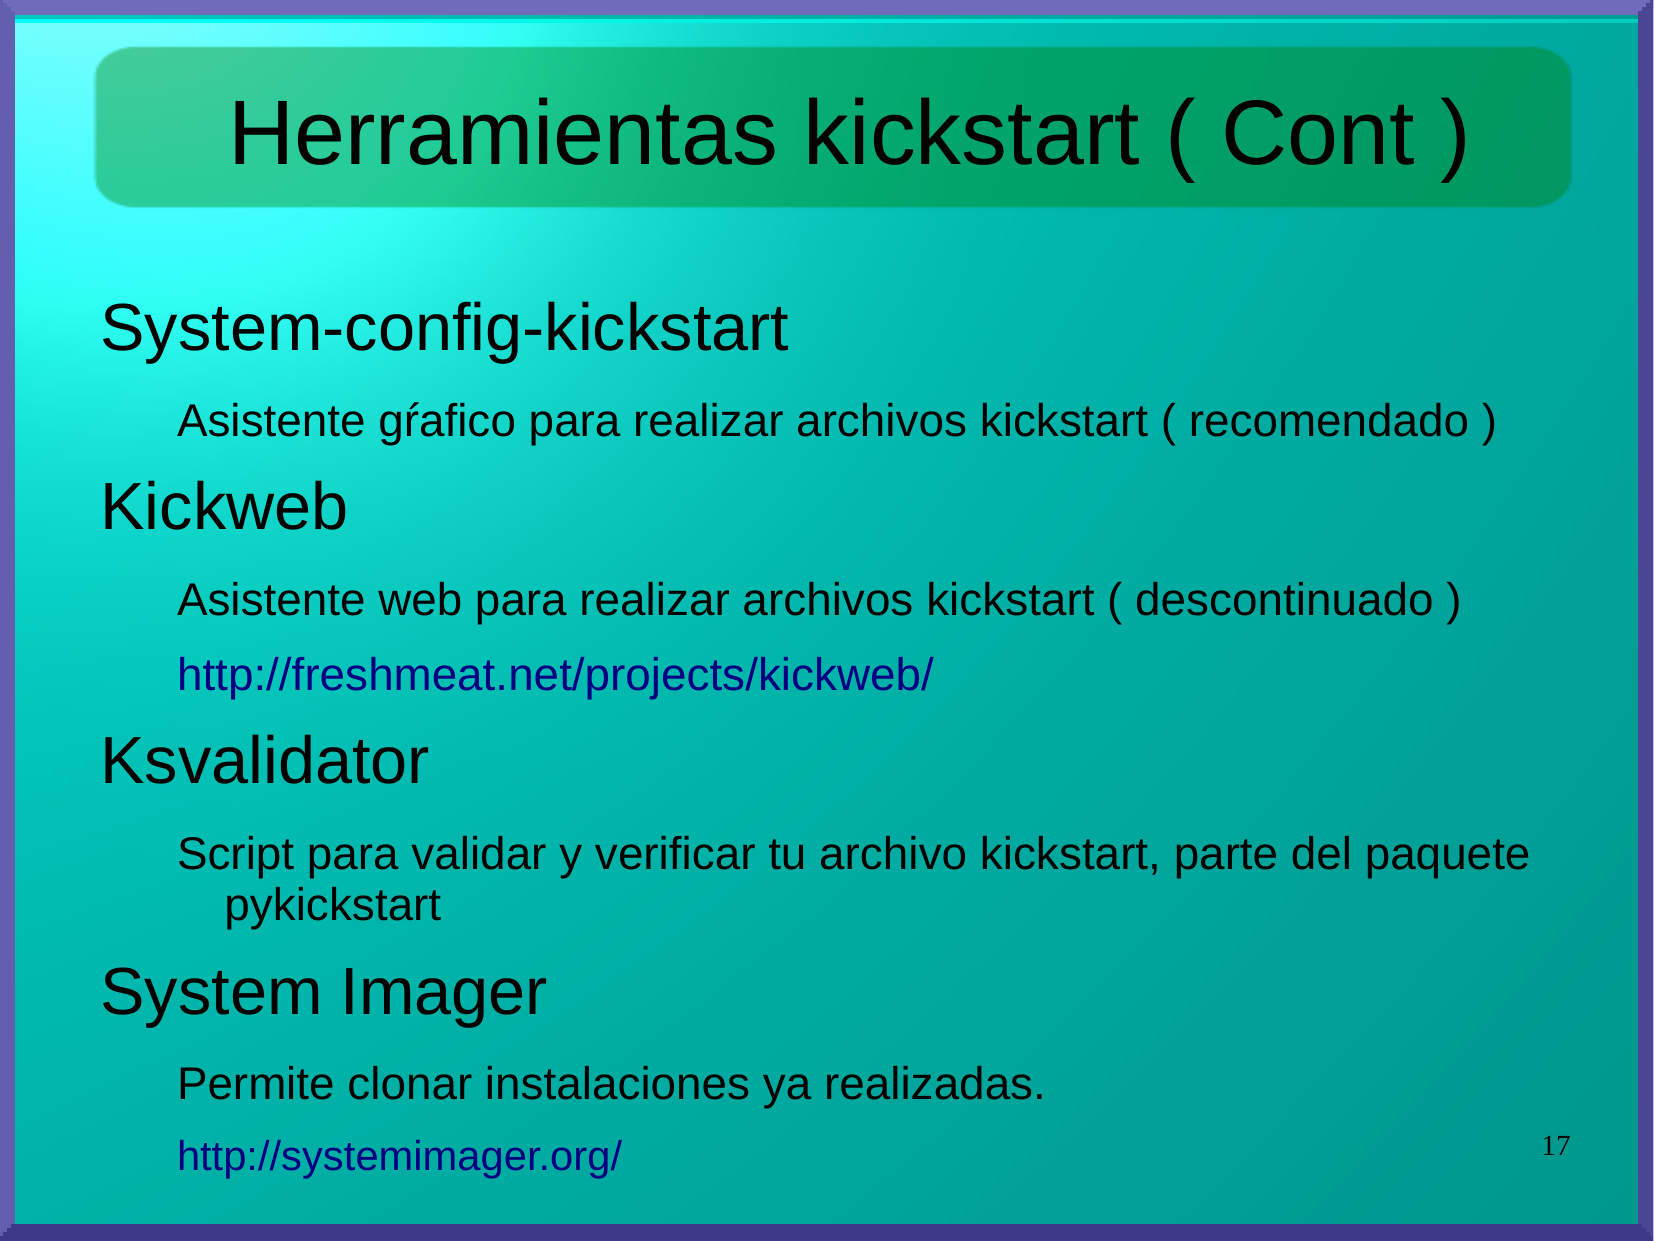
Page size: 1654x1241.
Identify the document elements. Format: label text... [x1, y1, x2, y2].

picture [0, 0, 1654, 1241]
title Herramientas kickstart ( Cont ) [106, 29, 1595, 237]
list System-config-kickstart Asistente gŕafico para realizar archivos kickstart ( recomendado ) Kickweb Asistente web para realizar archivos kickstart ( descontinuado ) http://freshmeat.net/projects/kickweb/ Ksvalidator Script para validar y verificar tu archivo kickstart, parte del paquete pykickstart System Imager Permite clonar instalaciones ya realizadas. http://systemimager.org/ [82, 290, 1571, 1180]
